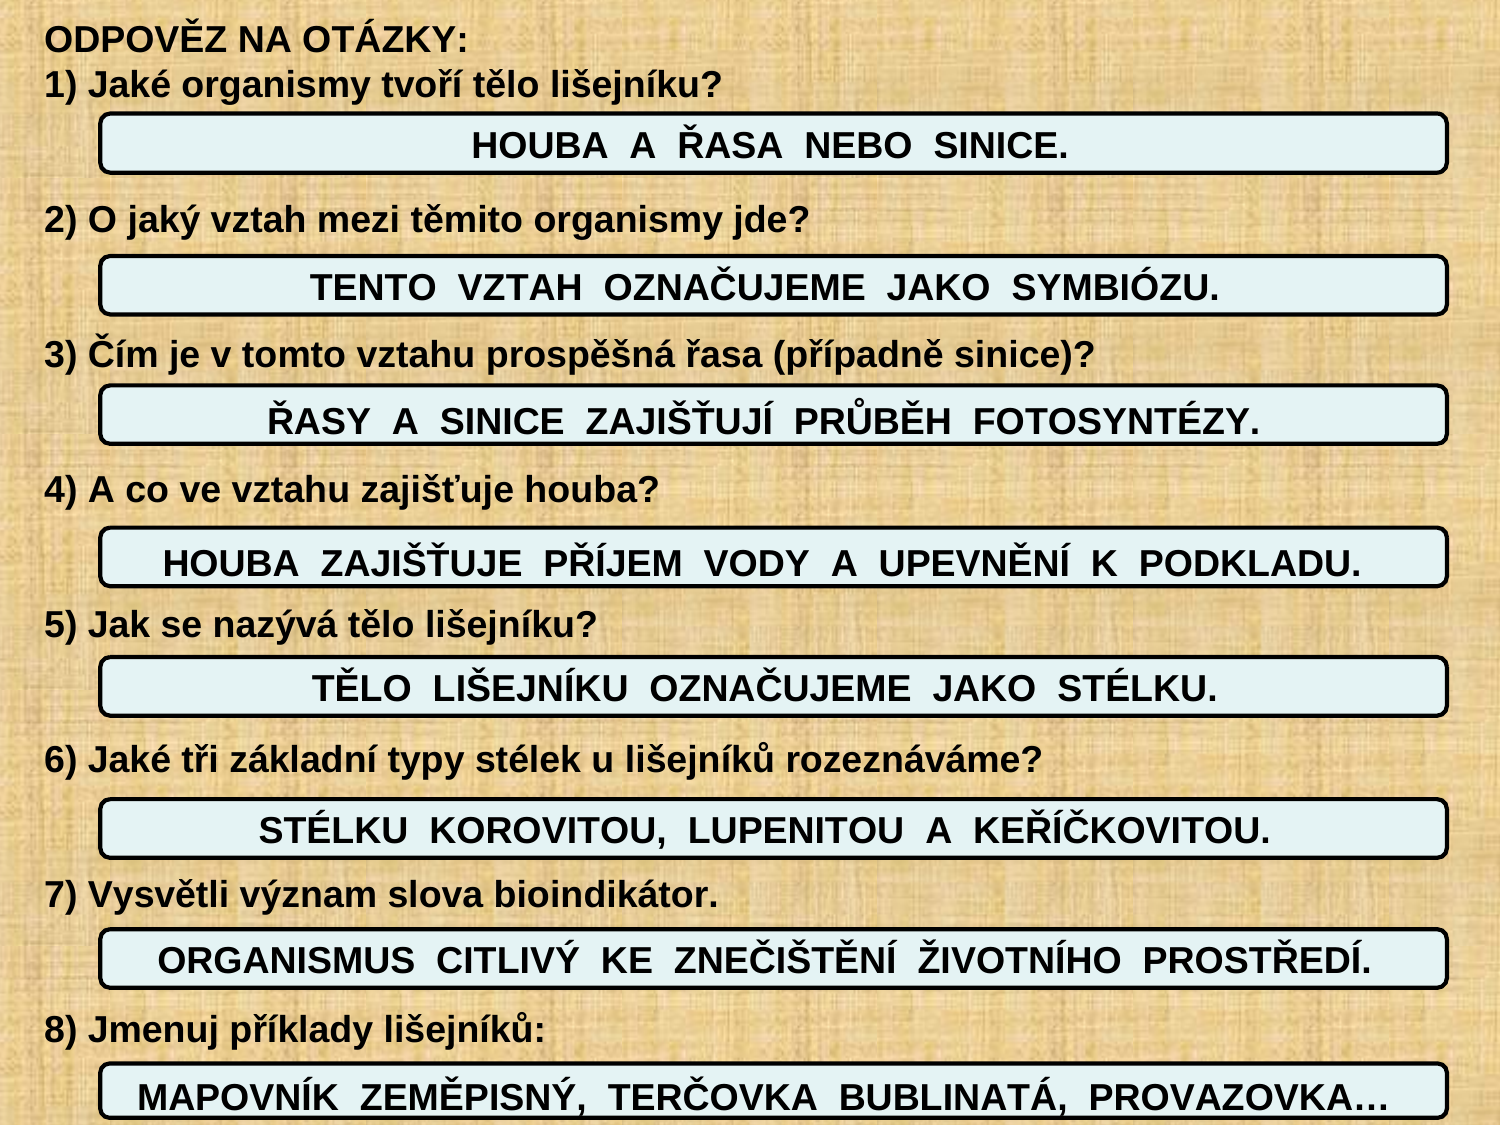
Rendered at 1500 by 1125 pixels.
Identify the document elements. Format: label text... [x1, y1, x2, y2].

text_box HOUBA A ŘASA NEBO SINICE. [100, 113, 1447, 173]
picture [0, 0, 1500, 1125]
text_box ODPOVĚZ NA OTÁZKY: Jaké organismy tvoří tělo lišejníku? O jaký vztah mezi těmito organismy jde? Čím je v tomto vztahu prospěšná řasa (případně sinice)? A co ve vztahu zajišťuje houba? Jak se nazývá tělo lišejníku? Jaké tři základní typy stélek u lišejníků rozeznáváme? Vysvětli význam slova bioindikátor. Jmenuj příklady lišejníků: [29, 7, 1112, 1058]
text_box STÉLKU KOROVITOU, LUPENITOU A KEŘÍČKOVITOU. [100, 799, 1447, 858]
text_box TĚLO LIŠEJNÍKU OZNAČUJEME JAKO STÉLKU. [100, 657, 1447, 716]
text_box ORGANISMUS CITLIVÝ KE ZNEČIŠTĚNÍ ŽIVOTNÍHO PROSTŘEDÍ. [100, 929, 1447, 988]
text_box TENTO VZTAH OZNAČUJEME JAKO SYMBIÓZU. [100, 256, 1447, 315]
text_box HOUBA ZAJIŠŤUJE PŘÍJEM VODY A UPEVNĚNÍ K PODKLADU. [100, 527, 1447, 587]
text_box MAPOVNÍK ZEMĚPISNÝ, TERČOVKA BUBLINATÁ, PROVAZOVKA… [100, 1063, 1447, 1118]
text_box ŘASY A SINICE ZAJIŠŤUJÍ PRŮBĚH FOTOSYNTÉZY. [100, 385, 1447, 444]
